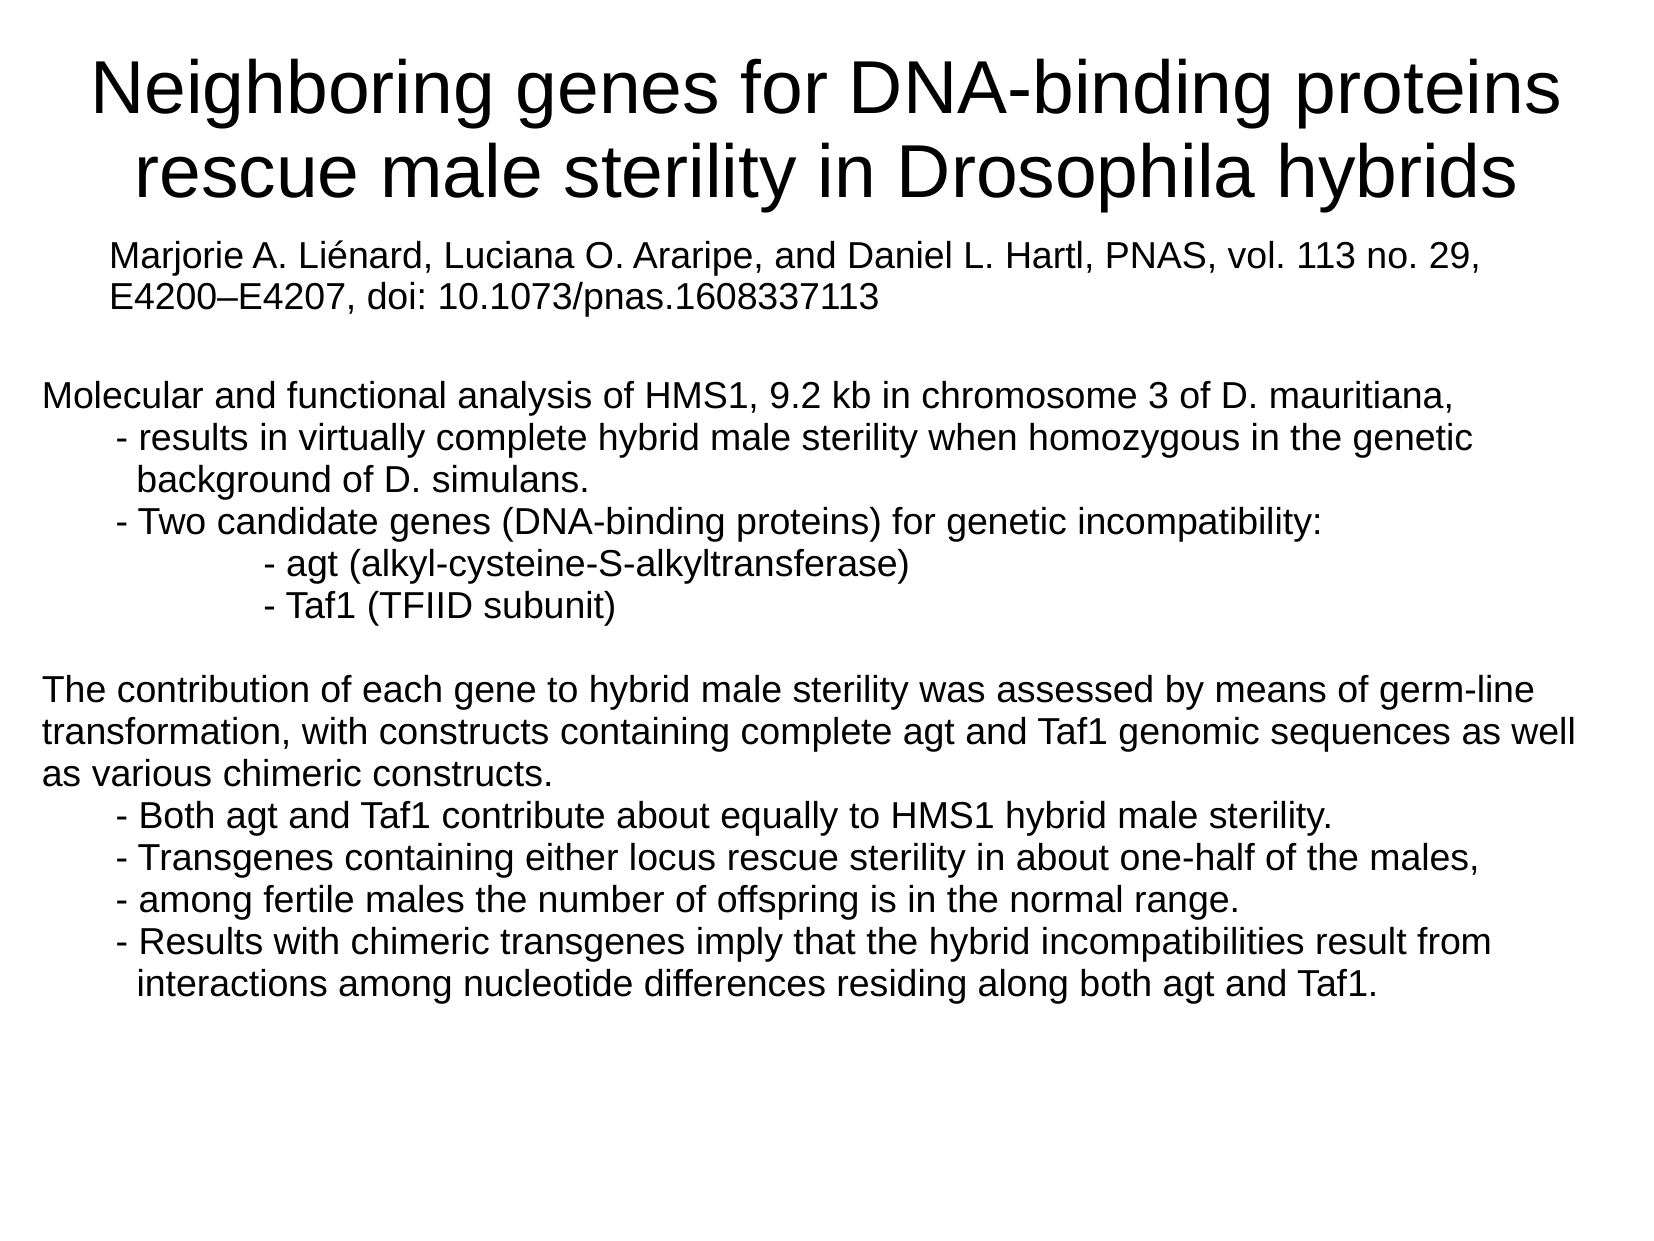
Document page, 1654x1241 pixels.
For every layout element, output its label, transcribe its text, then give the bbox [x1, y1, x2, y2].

title Neighboring genes for DNA-binding proteins rescue male sterility in Drosophila hybrids [82, 25, 1571, 233]
text_box Molecular and functional analysis of HMS1, 9.2 kb in chromosome 3 of D. mauritiana, - results in virtually complete hybrid male sterility when homozygous in the genetic background of D. simulans. - Two candidate genes (DNA-binding proteins) for genetic incompatibility: - agt (alkyl-cysteine-S-alkyltransferase) - Taf1 (TFIID subunit) The contribution of each gene to hybrid male sterility was assessed by means of germ-line transformation, with constructs containing complete agt and Taf1 genomic sequences as well as various chimeric constructs. - Both agt and Taf1 contribute about equally to HMS1 hybrid male sterility. - Transgenes containing either locus rescue sterility in about one-half of the males, - among fertile males the number of offspring is in the normal range. - Results with chimeric transgenes imply that the hybrid incompatibilities result from interactions among nucleotide differences residing along both agt and Taf1. [27, 367, 1630, 1096]
text_box Marjorie A. Liénard, Luciana O. Araripe, and Daniel L. Hartl, PNAS, vol. 113 no. 29, E4200–E4207, doi: 10.1073/pnas.1608337113 [94, 226, 1571, 326]
